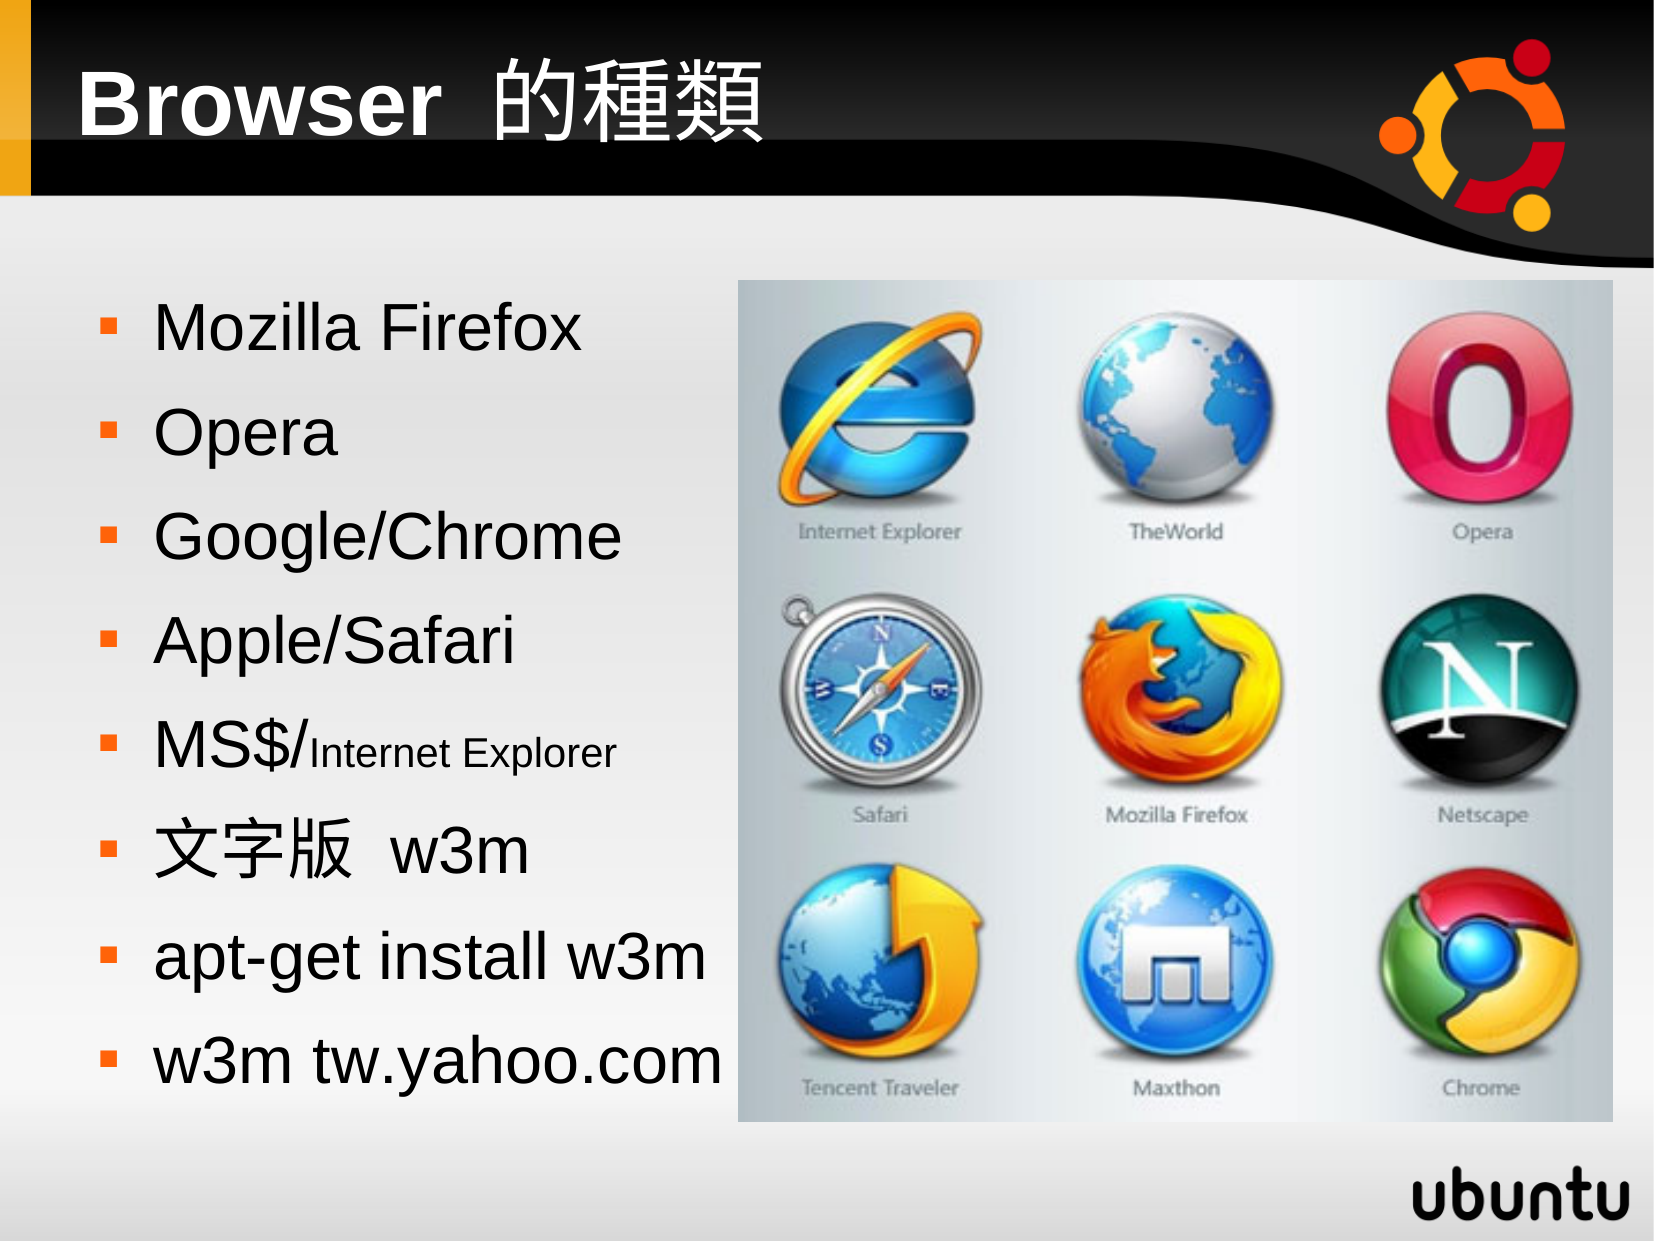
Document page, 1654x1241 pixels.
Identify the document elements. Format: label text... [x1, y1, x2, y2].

title Browser 的種類 [76, 7, 1565, 200]
list Mozilla Firefox Opera Google/Chrome Apple/Safari MS$/Internet Explorer 文字版 w3m apt-get install w3m w3m tw.yahoo.com [82, 290, 738, 1099]
picture [0, 0, 1654, 1241]
